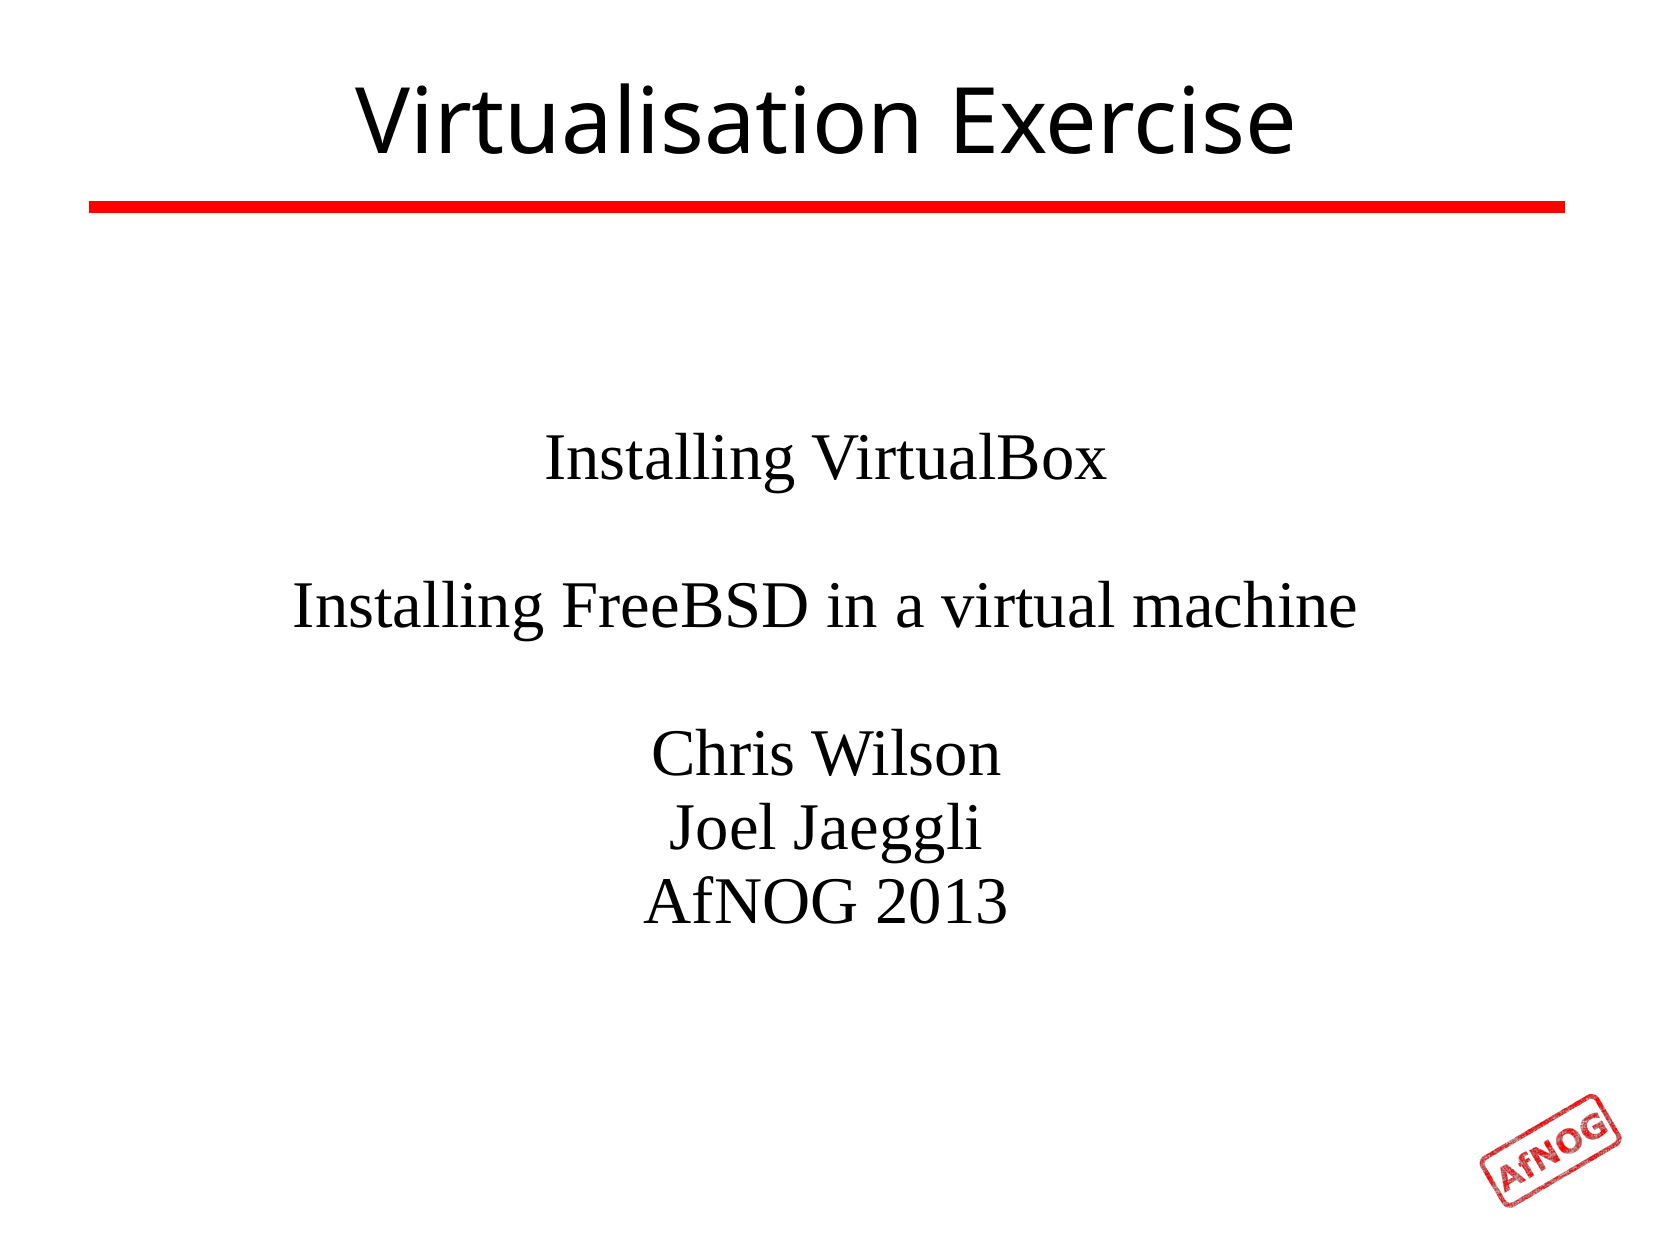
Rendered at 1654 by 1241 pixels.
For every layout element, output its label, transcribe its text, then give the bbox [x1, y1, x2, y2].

picture [1476, 1090, 1625, 1211]
title Virtualisation Exercise [88, 29, 1565, 207]
subtitle Installing VirtualBox Installing FreeBSD in a virtual machine Chris Wilson Joel Jaeggli AfNOG 2013 [82, 236, 1571, 1123]
